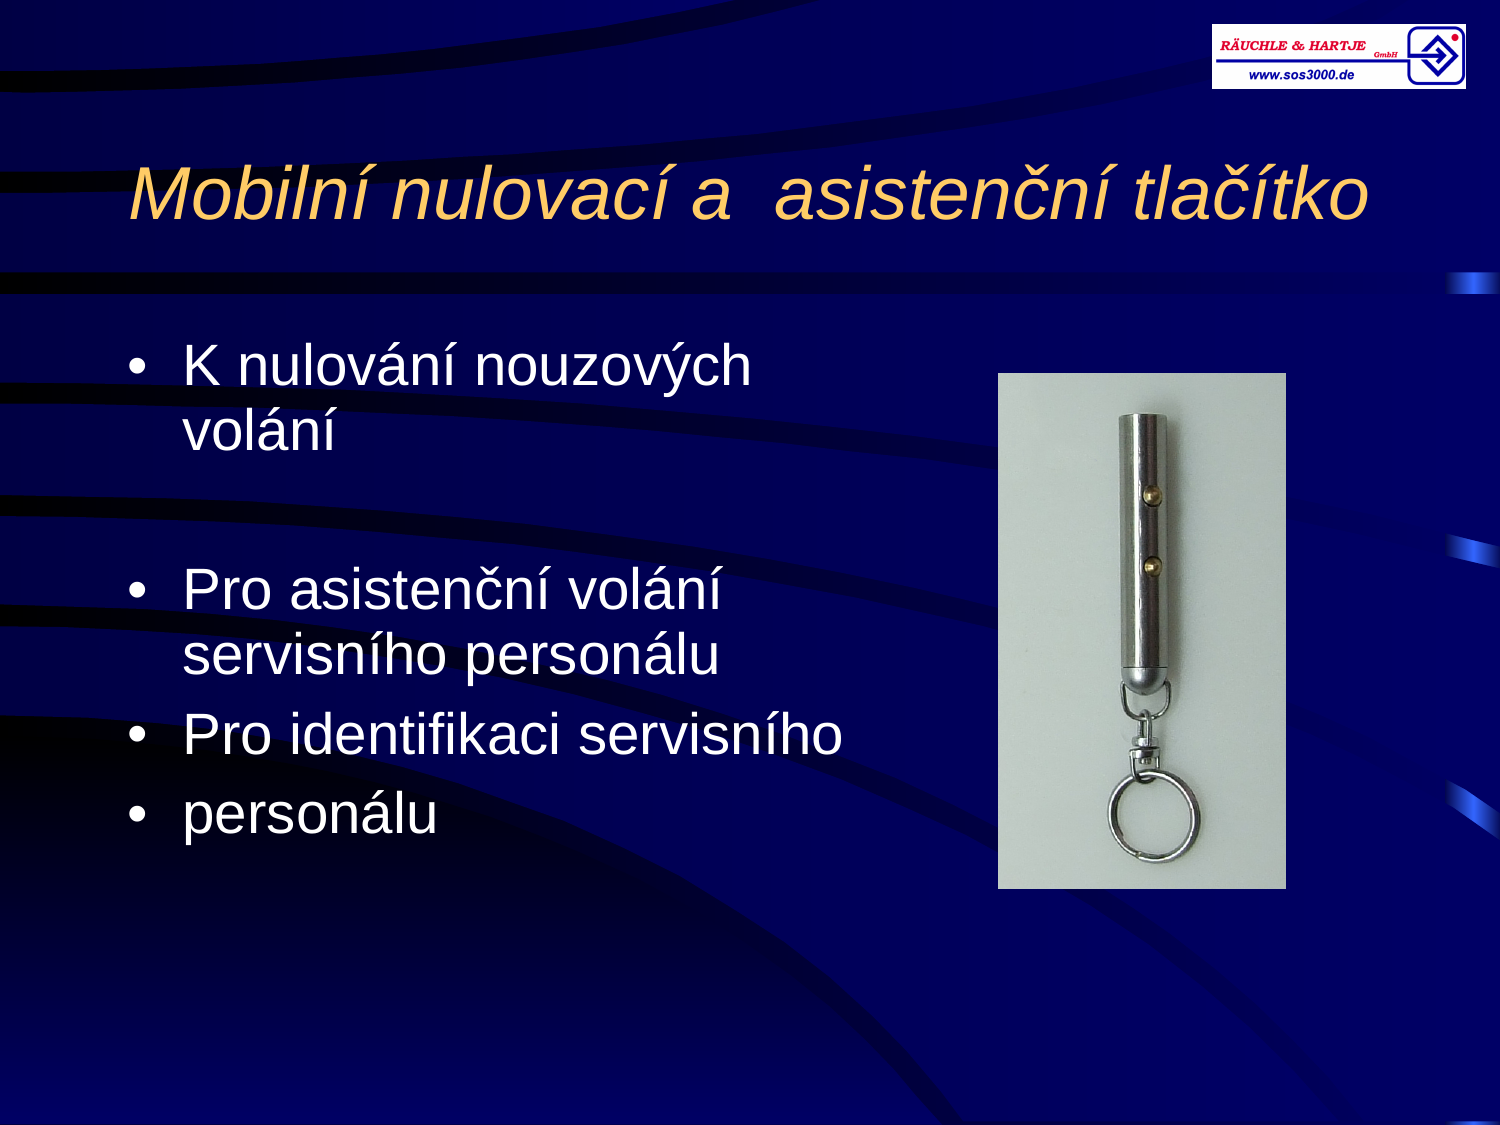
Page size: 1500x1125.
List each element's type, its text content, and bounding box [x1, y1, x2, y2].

title Mobilní nulovací a asistenční tlačítko [112, 99, 1388, 288]
picture [1212, 24, 1466, 89]
list K nulování nouzových volání Pro asistenční volání servisního personálu Pro identifikaci servisního personálu [112, 324, 916, 1001]
picture [998, 373, 1286, 889]
